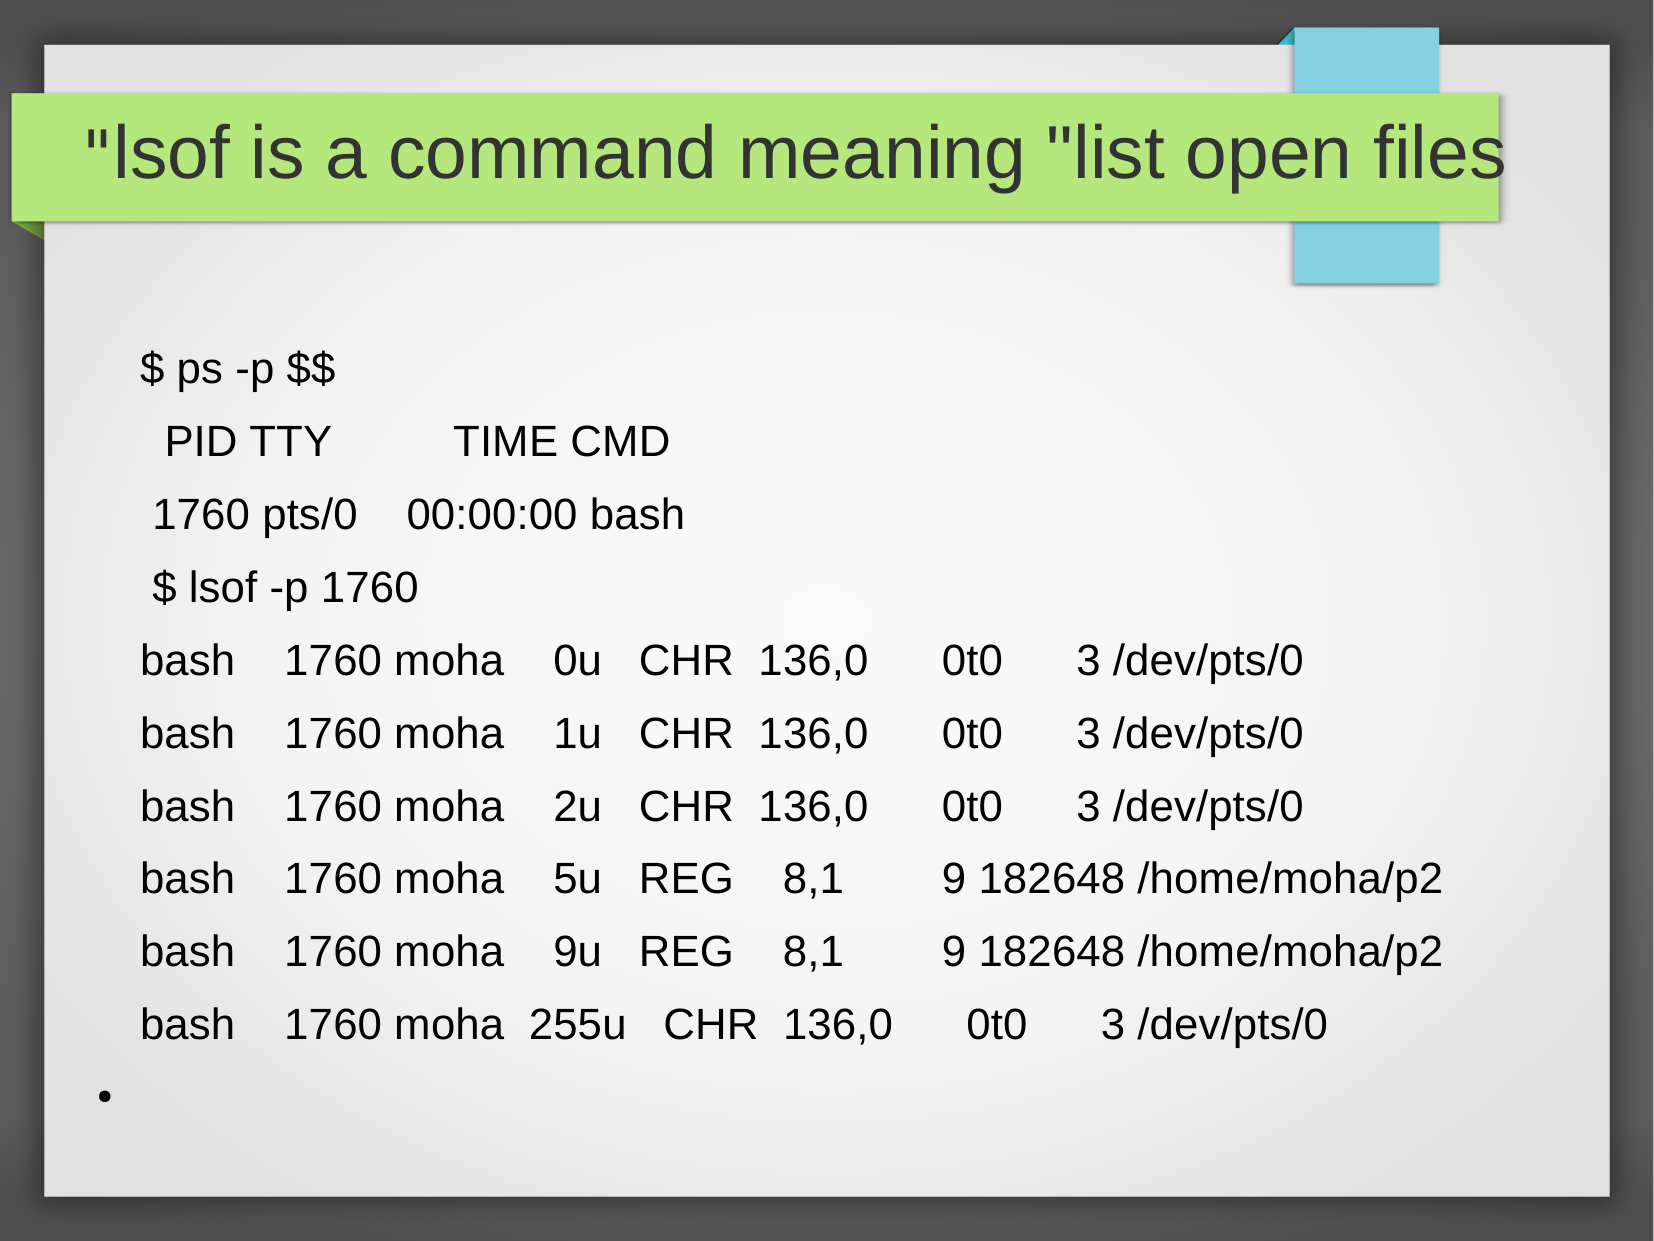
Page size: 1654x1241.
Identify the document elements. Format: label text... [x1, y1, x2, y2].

list $ ps -p $$ PID TTY TIME CMD 1760 pts/0 00:00:00 bash $ lsof -p 1760 bash 1760 moha 0u CHR 136,0 0t0 3 /dev/pts/0 bash 1760 moha 1u CHR 136,0 0t0 3 /dev/pts/0 bash 1760 moha 2u CHR 136,0 0t0 3 /dev/pts/0 bash 1760 moha 5u REG 8,1 9 182648 /home/moha/p2 bash 1760 moha 9u REG 8,1 9 182648 /home/moha/p2 bash 1760 moha 255u CHR 136,0 0t0 3 /dev/pts/0 [82, 343, 1538, 1063]
picture [0, 0, 1654, 1241]
title lsof is a command meaning "list open files" [82, 49, 1571, 257]
